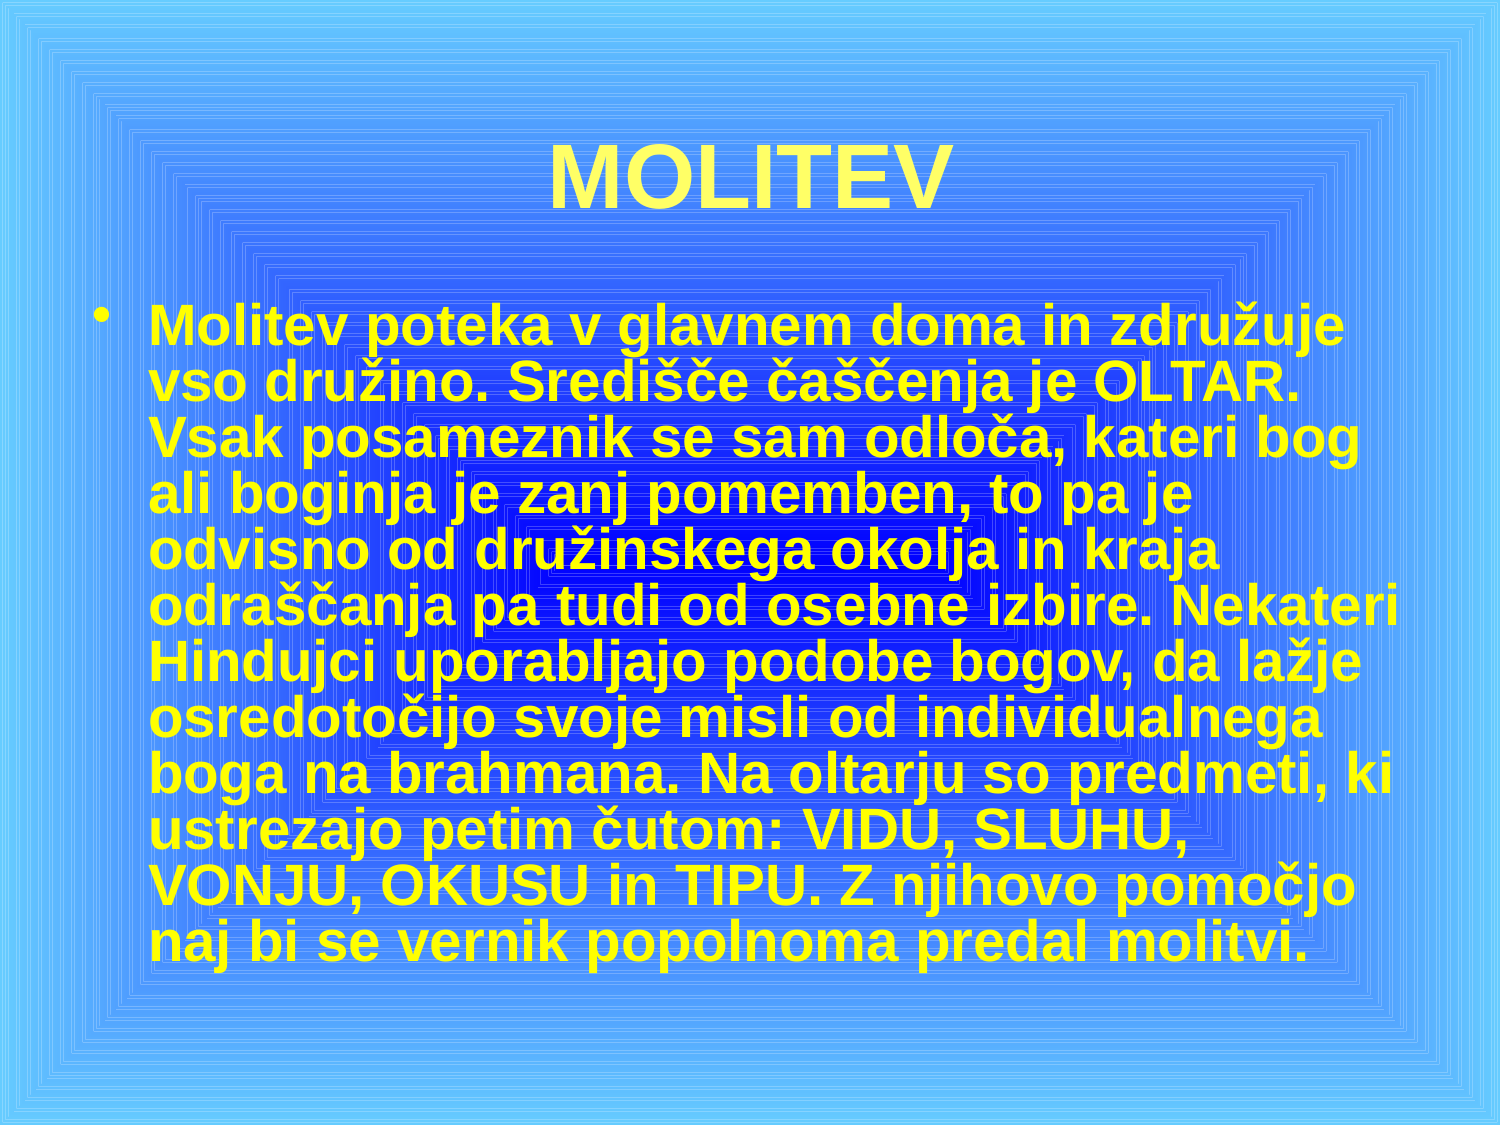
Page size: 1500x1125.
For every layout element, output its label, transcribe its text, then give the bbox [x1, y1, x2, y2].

title MOLITEV [76, 78, 1427, 231]
list Molitev poteka v glavnem doma in združuje vso družino. Središče čaščenja je OLTAR. Vsak posameznik se sam odloča, kateri bog ali boginja je zanj pomemben, to pa je odvisno od družinskega okolja in kraja odraščanja pa tudi od osebne izbire. Nekateri Hindujci uporabljajo podobe bogov, da lažje osredotočijo svoje misli od individualnega boga na brahmana. Na oltarju so predmeti, ki ustrezajo petim čutom: VIDU, SLUHU, VONJU, OKUSU in TIPU. Z njihovo pomočjo naj bi se vernik popolnoma predal molitvi. [76, 231, 1427, 975]
